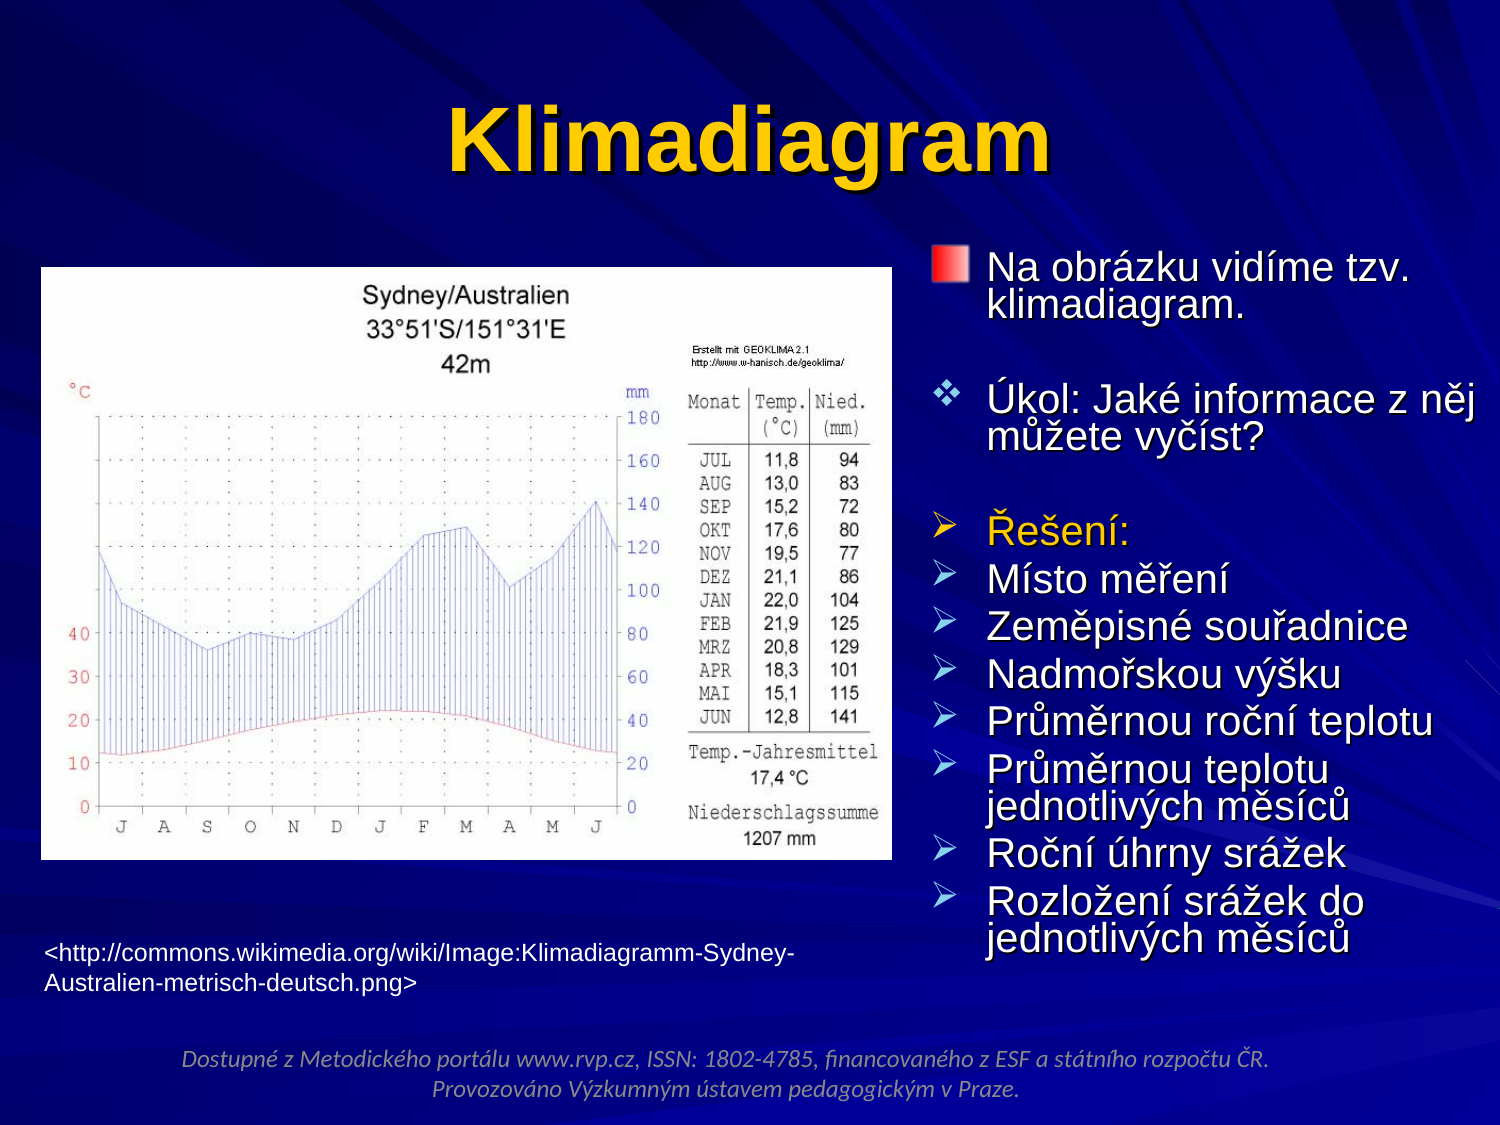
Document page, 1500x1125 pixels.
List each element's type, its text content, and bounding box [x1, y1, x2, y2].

text_box <http://commons.wikimedia.org/wiki/Image:Klimadiagramm-Sydney-Australien-metrisch-deutsch.png> [29, 928, 892, 1004]
text_box Dostupné z Metodického portálu www.rvp.cz, ISSN: 1802-4785, financovaného z ESF a státního rozpočtu ČR. Provozováno Výzkumným ústavem pedagogickým v Praze. [105, 1042, 1348, 1103]
title Klimadiagram [75, 45, 1426, 234]
picture [41, 267, 892, 860]
list Na obrázku vidíme tzv. klimadiagram. Úkol: Jaké informace z něj můžete vyčíst? Řešení: Místo měření Zeměpisné souřadnice Nadmořskou výšku Průměrnou roční teplotu Průměrnou teplotu jednotlivých měsíců Roční úhrny srážek Rozložení srážek do jednotlivých měsíců [915, 243, 1500, 1047]
